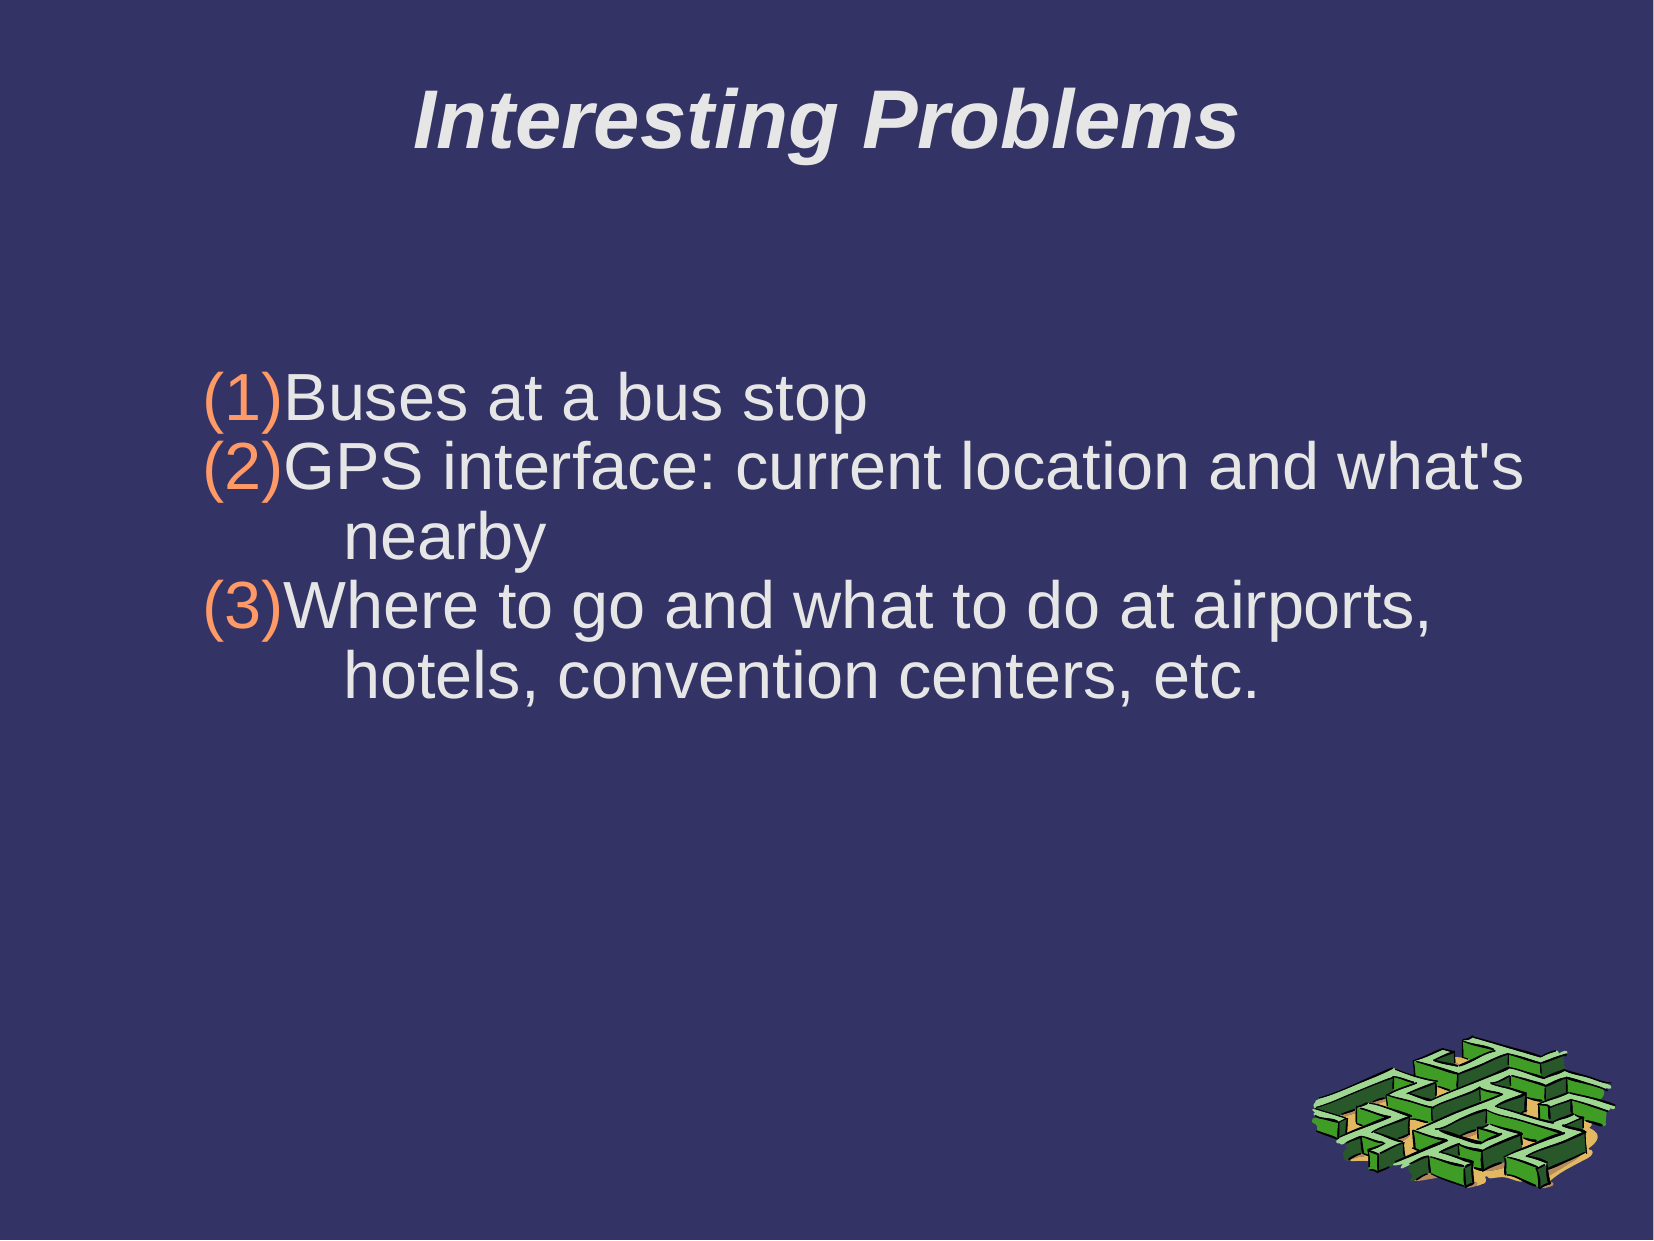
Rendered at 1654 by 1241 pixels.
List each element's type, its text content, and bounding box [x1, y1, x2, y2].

title Interesting Problems [121, 19, 1534, 227]
list Buses at a bus stop GPS interface: current location and what's nearby Where to go and what to do at airports, hotels, convention centers, etc. [178, 364, 1570, 1147]
